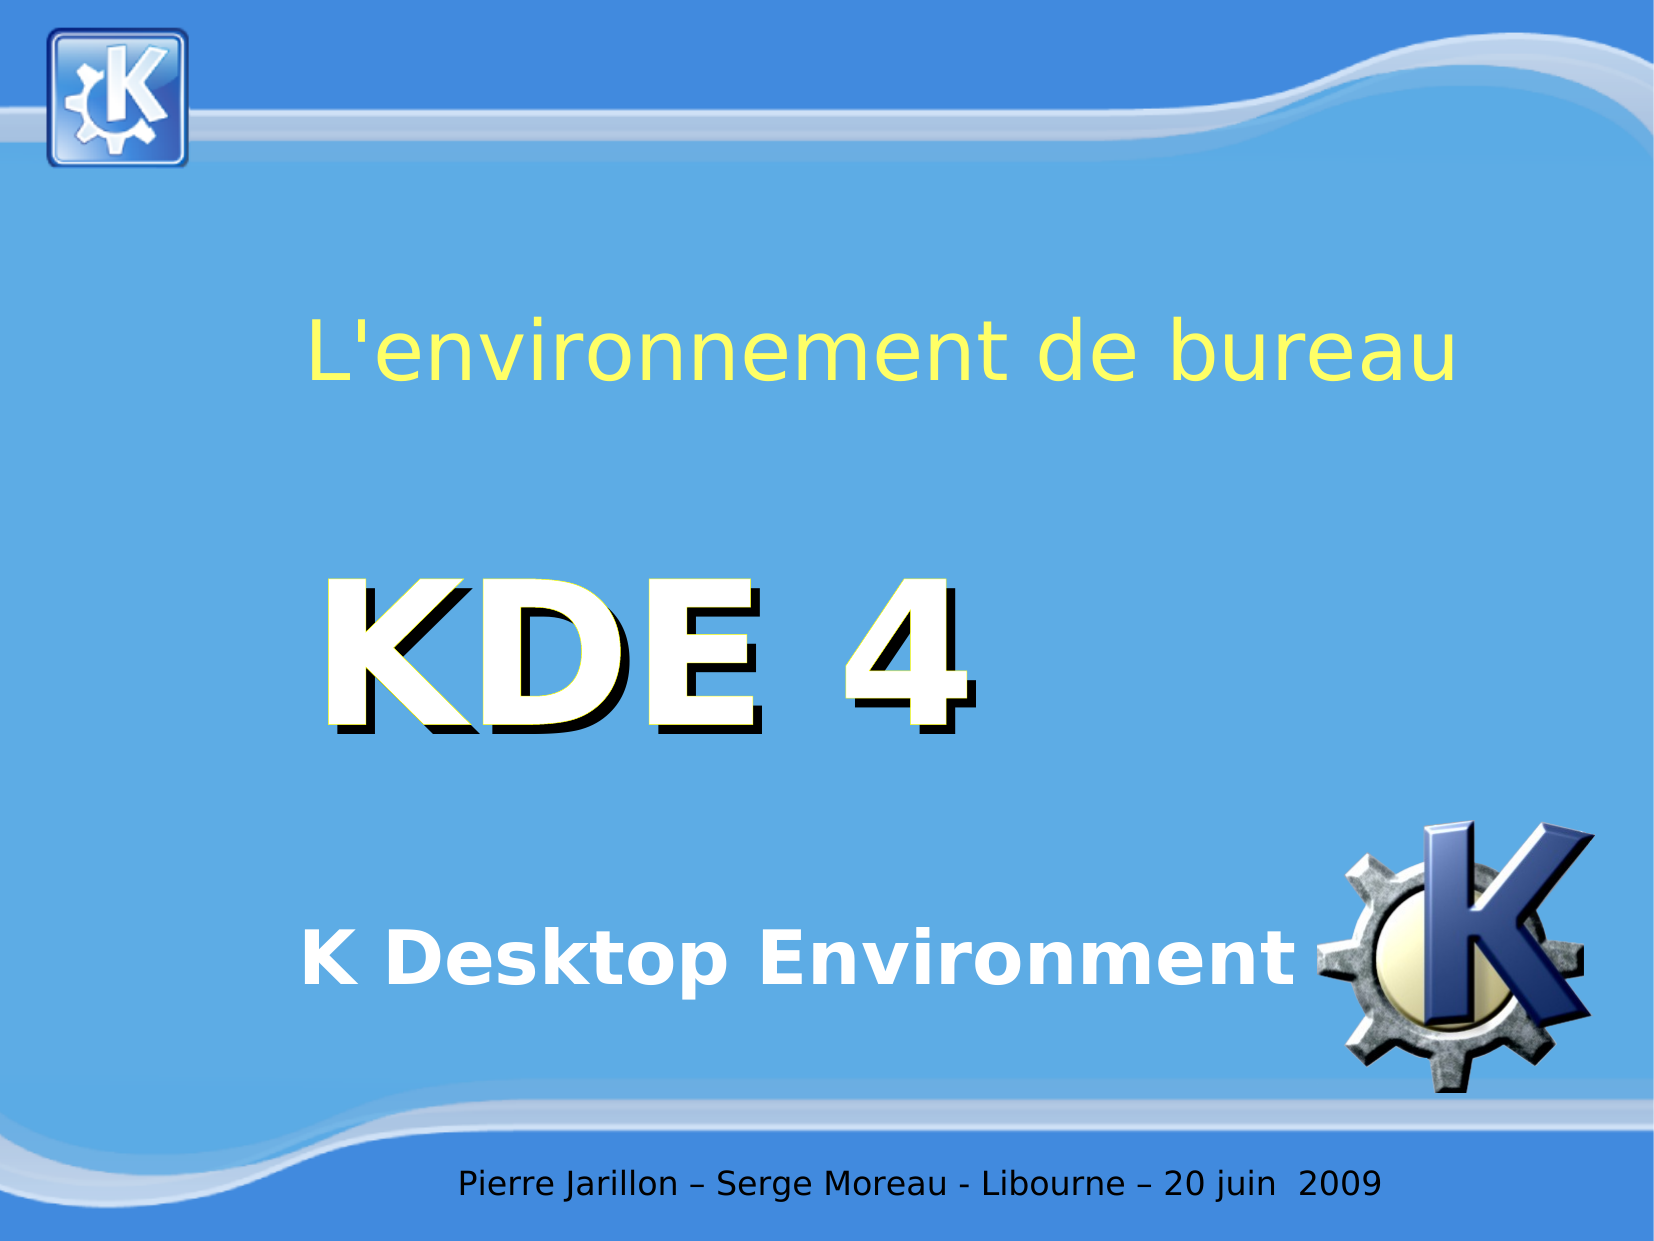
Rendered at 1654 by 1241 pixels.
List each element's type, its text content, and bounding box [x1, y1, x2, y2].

text_box Pierre Jarillon – Serge Moreau - Libourne – 20 juin 2009 [442, 1157, 1625, 1211]
picture [0, 0, 1654, 1241]
text_box KDE 4 [295, 531, 1329, 857]
text_box L'environnement de bureau [289, 295, 1501, 408]
text_box K Desktop Environment [283, 907, 1317, 1010]
